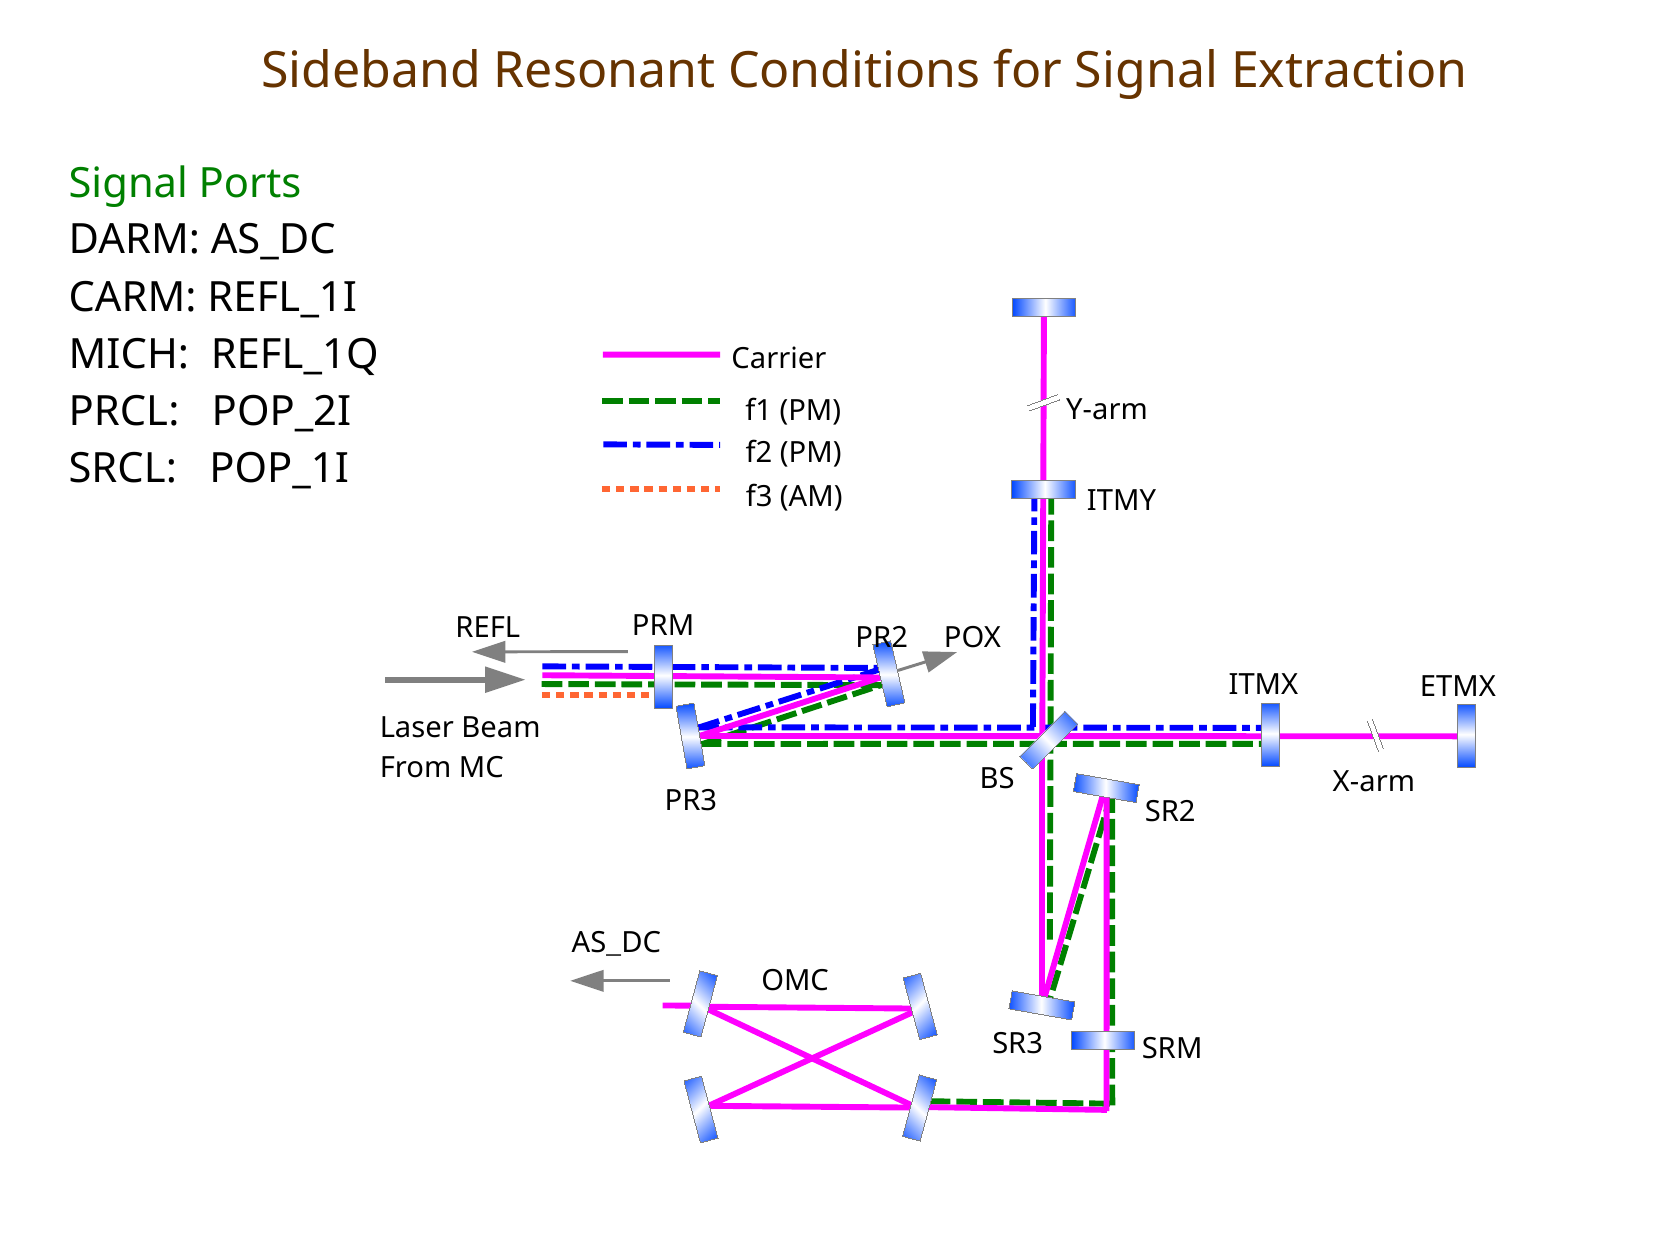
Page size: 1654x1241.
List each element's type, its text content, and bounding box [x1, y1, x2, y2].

text_box REFL [440, 598, 550, 643]
text_box BS [964, 749, 1053, 794]
text_box AS_DC [556, 913, 684, 962]
text_box SR3 [977, 1014, 1060, 1059]
text_box [1368, 720, 1384, 751]
text_box Sideband Resonant Conditions for Signal Extraction [246, 26, 1408, 102]
text_box SRM [1127, 1019, 1228, 1064]
text_box [902, 1074, 937, 1142]
text_box [1261, 703, 1280, 767]
text_box [1071, 1031, 1135, 1050]
text_box PR2 [840, 609, 929, 654]
text_box [1027, 711, 1078, 749]
text_box [1011, 480, 1072, 499]
text_box ITMY [1072, 471, 1183, 519]
text_box [1028, 397, 1051, 410]
text_box [1457, 704, 1476, 768]
text_box [903, 973, 938, 1040]
text_box f3 (AM) [731, 467, 866, 512]
text_box [1073, 773, 1130, 802]
text_box Y-arm [1051, 381, 1164, 426]
text_box f2 (PM) [730, 424, 864, 469]
text_box Signal Ports DARM: AS_DC CARM: REFL_1I MICH: REFL_1Q PRCL: POP_2I SRCL: POP_1I [53, 144, 397, 462]
text_box ETMX [1405, 658, 1525, 704]
text_box f1 (PM) [730, 381, 864, 424]
text_box ITMX [1213, 656, 1324, 702]
text_box [1008, 990, 1075, 1020]
text_box OMC [746, 952, 884, 997]
text_box PR3 [649, 772, 740, 817]
text_box [1012, 298, 1076, 317]
text_box SR2 [1129, 783, 1226, 828]
text_box [676, 703, 705, 769]
text_box POX [929, 609, 1027, 654]
text_box Carrier [716, 330, 838, 375]
text_box PRM [617, 596, 726, 641]
text_box [654, 645, 673, 709]
text_box Laser Beam From MC [365, 699, 547, 773]
text_box [875, 654, 905, 707]
text_box X-arm [1317, 753, 1430, 798]
text_box [684, 1076, 719, 1143]
text_box [683, 970, 718, 1037]
